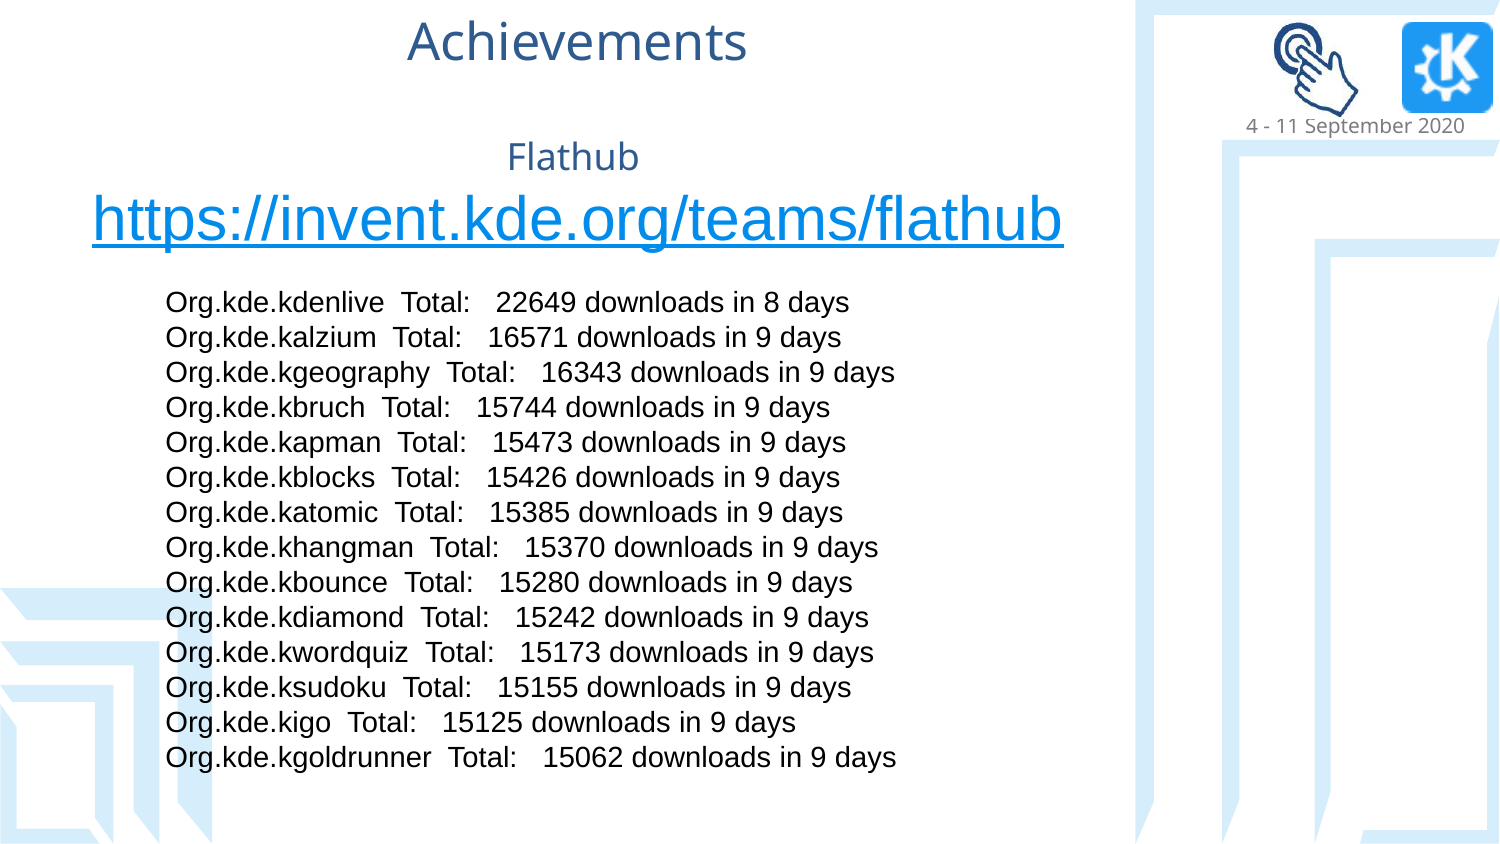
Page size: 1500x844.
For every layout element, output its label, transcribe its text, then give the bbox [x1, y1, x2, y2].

picture [1402, 22, 1493, 113]
picture [1242, 19, 1390, 119]
text_box Org.kde.kdenlive Total: 22649 downloads in 8 days Org.kde.kalzium Total: 16571 downloads in 9 days Org.kde.kgeography Total: 16343 downloads in 9 days Org.kde.kbruch Total: 15744 downloads in 9 days Org.kde.kapman Total: 15473 downloads in 9 days Org.kde.kblocks Total: 15426 downloads in 9 days Org.kde.katomic Total: 15385 downloads in 9 days Org.kde.khangman Total: 15370 downloads in 9 days Org.kde.kbounce Total: 15280 downloads in 9 days Org.kde.kdiamond Total: 15242 downloads in 9 days Org.kde.kwordquiz Total: 15173 downloads in 9 days Org.kde.ksudoku Total: 15155 downloads in 9 days Org.kde.kigo Total: 15125 downloads in 9 days Org.kde.kgoldrunner Total: 15062 downloads in 9 days [150, 268, 1413, 781]
title Achievements Flathub https://invent.kde.org/teams/flathub [17, 6, 1139, 255]
